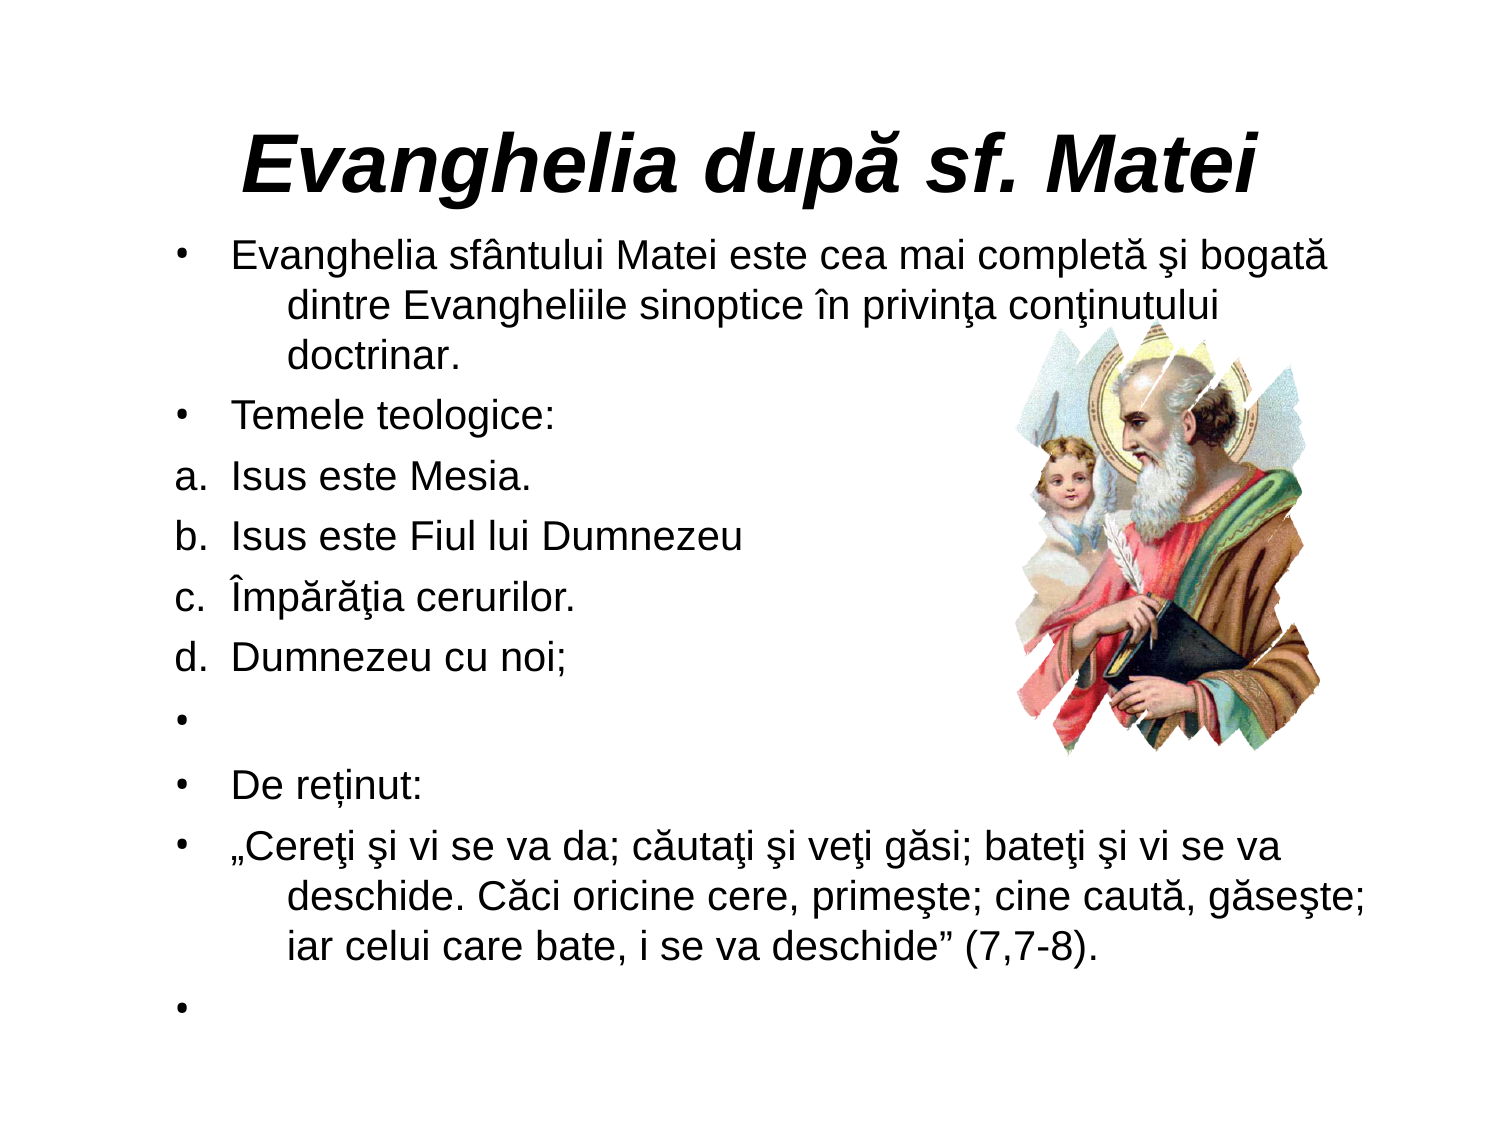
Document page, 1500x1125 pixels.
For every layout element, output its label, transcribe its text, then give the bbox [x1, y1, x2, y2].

title Evanghelia după sf. Matei [75, 101, 1426, 206]
picture [1009, 314, 1323, 760]
list Evanghelia sfântului Matei este cea mai completă şi bogată dintre Evangheliile sinoptice în privinţa conţinutului doctrinar. Temele teologice: Isus este Mesia. Isus este Fiul lui Dumnezeu Împărăţia cerurilor. Dumnezeu cu noi; De reținut: „Cereţi şi vi se va da; căutaţi şi veţi găsi; bateţi şi vi se va deschide. Căci oricine cere, primeşte; cine caută, găseşte; iar celui care bate, i se va deschide” (7,7-8). [159, 220, 1388, 1005]
